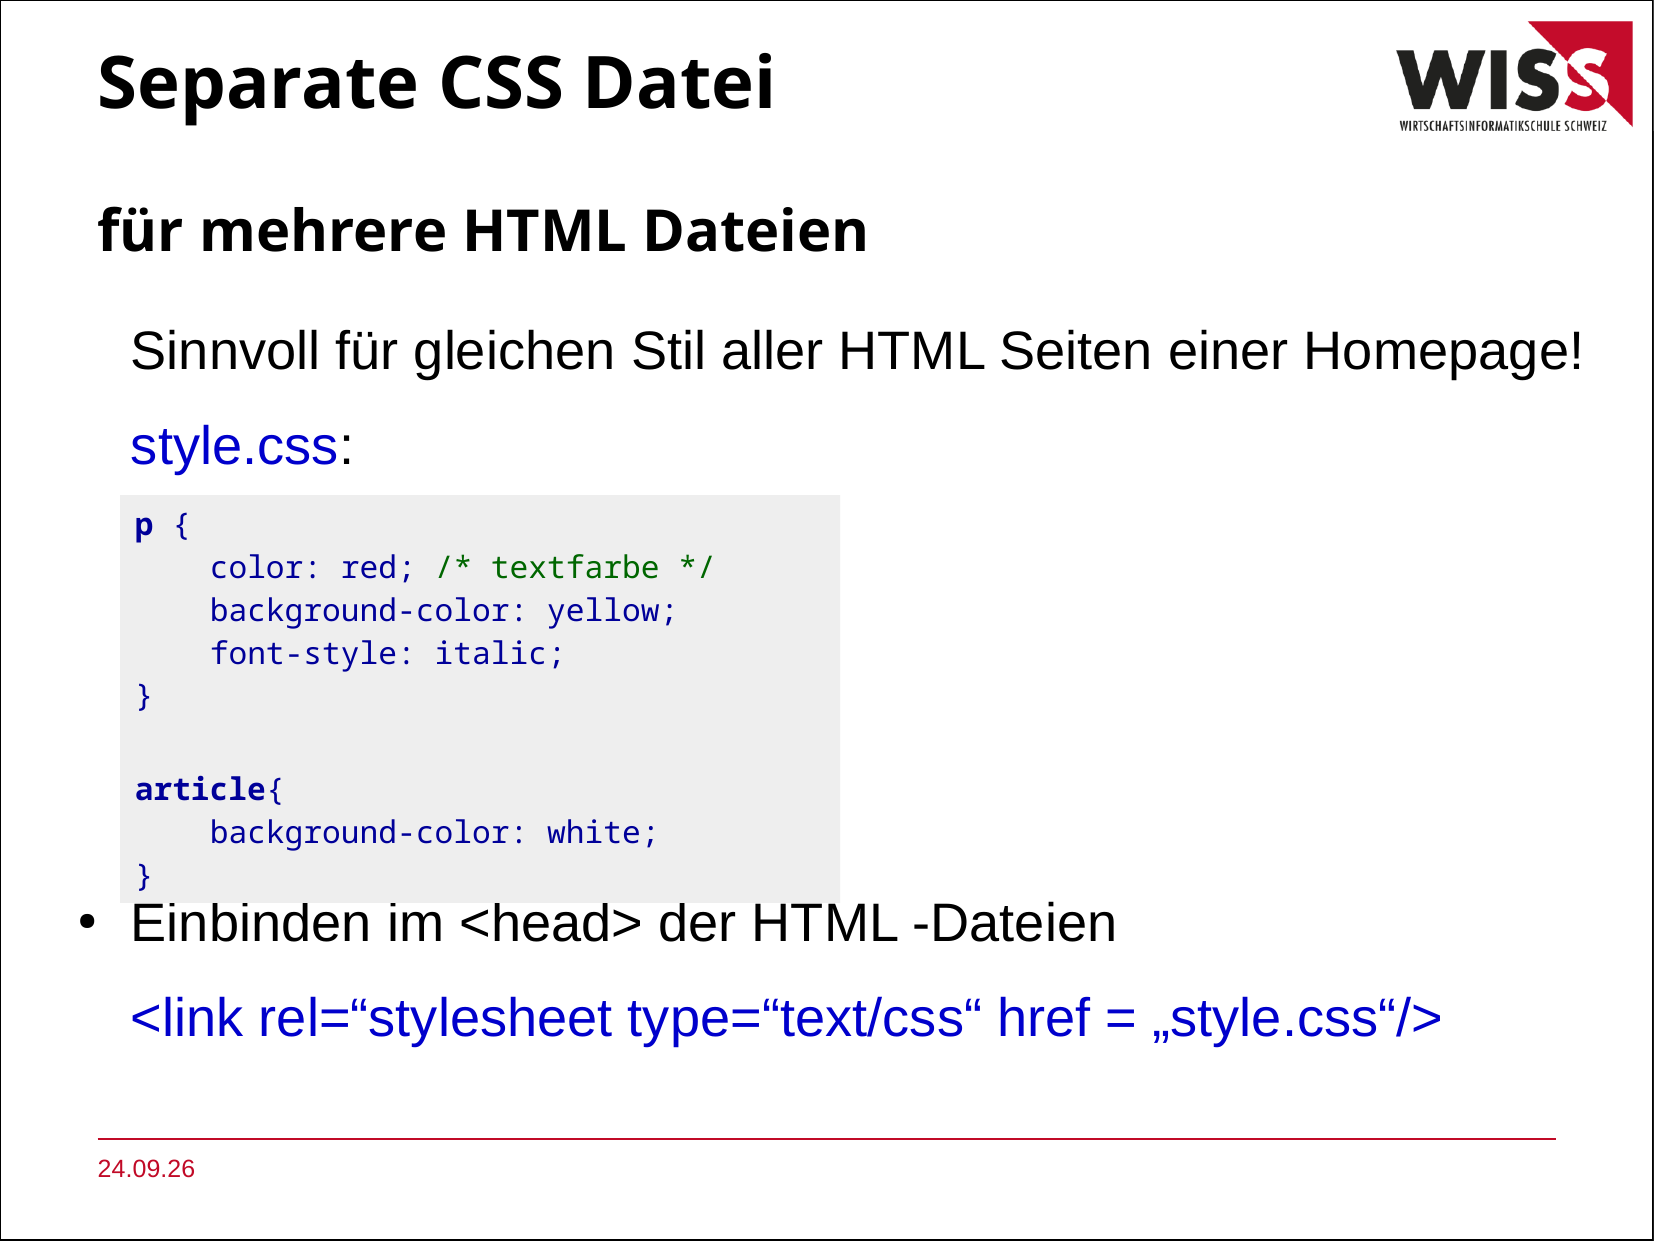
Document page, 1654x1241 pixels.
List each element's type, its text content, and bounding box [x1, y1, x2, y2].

list Sinnvoll für gleichen Stil aller HTML Seiten einer Homepage! style.css: Einbinden im <head> der HTML -Dateien <link rel=“stylesheet type=“text/css“ href = „style.css“/> [60, 320, 1636, 1107]
picture [1556, 1, 1652, 131]
title Separate CSS Datei für mehrere HTML Dateien [97, 0, 1556, 261]
text_box p { color: red; /* textfarbe */ background-color: yellow; font-style: italic; } article{ background-color: white; } [120, 495, 841, 856]
